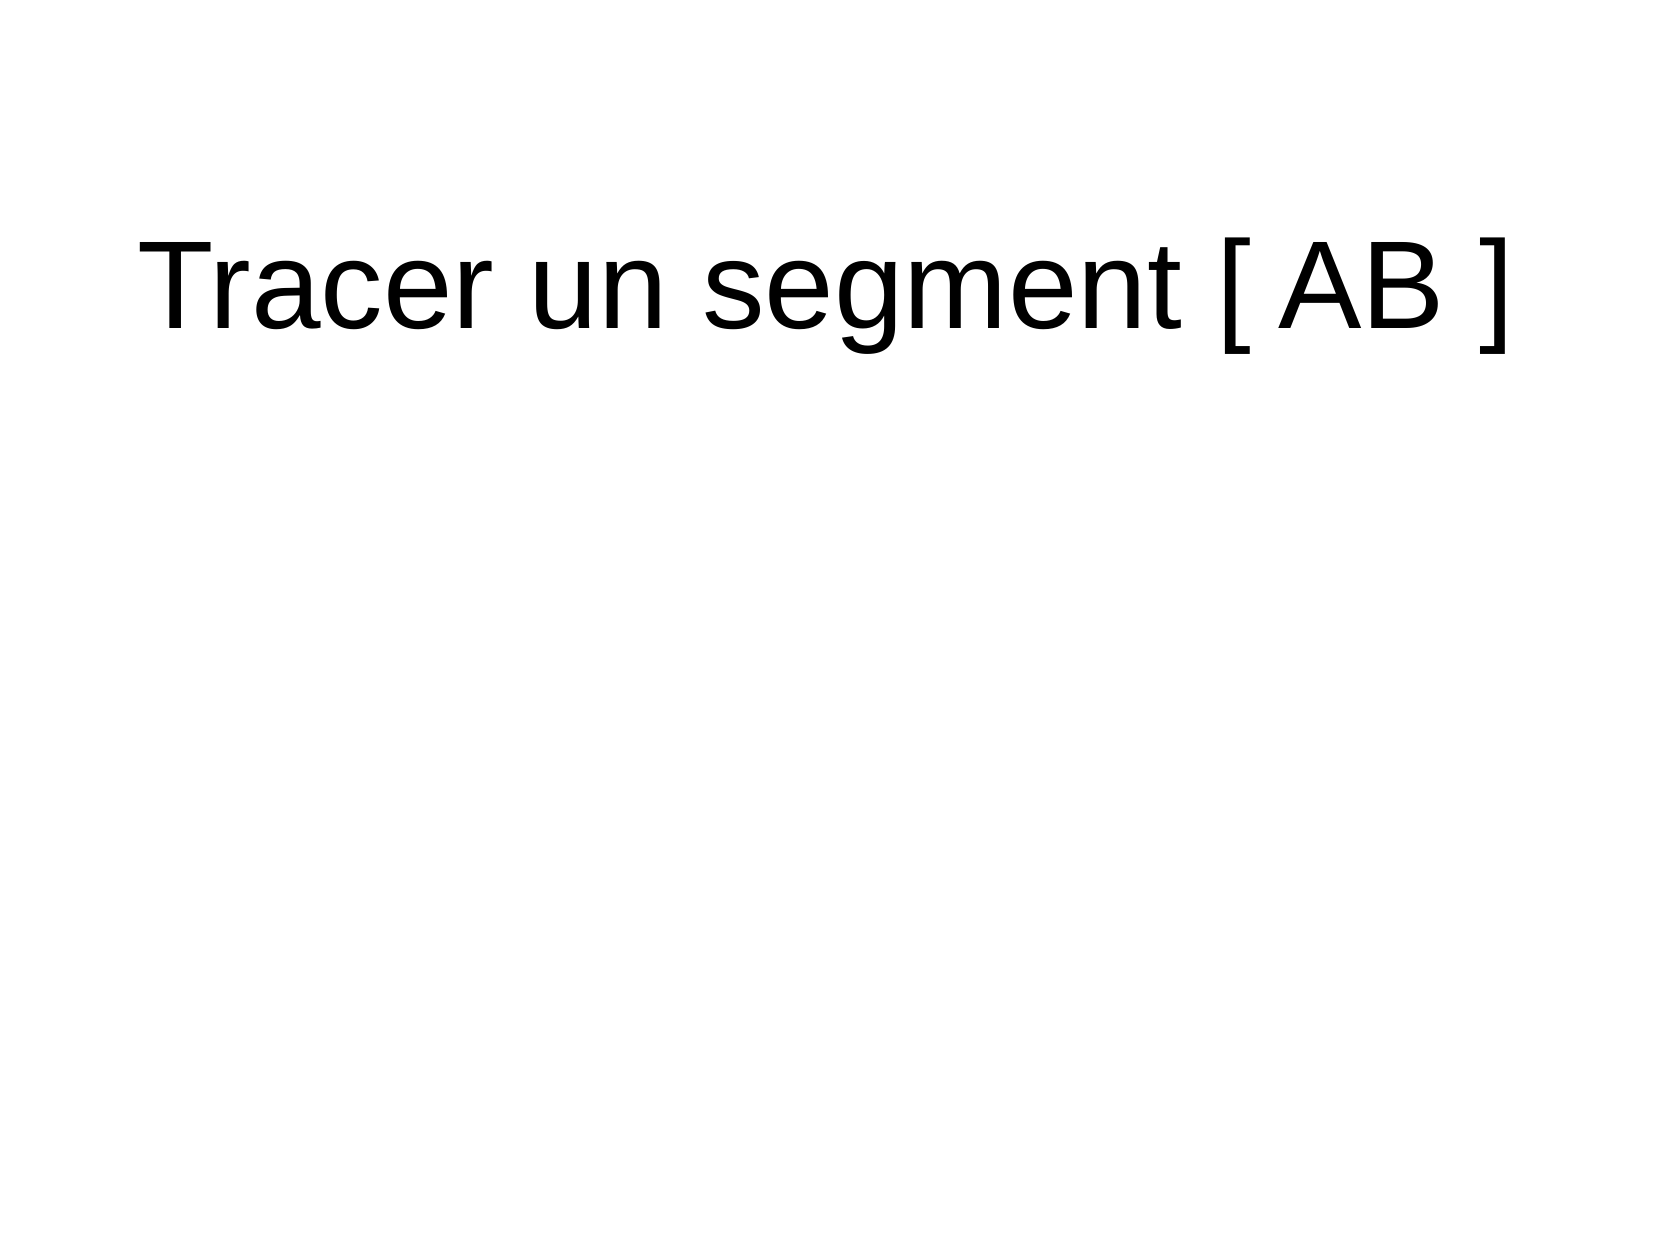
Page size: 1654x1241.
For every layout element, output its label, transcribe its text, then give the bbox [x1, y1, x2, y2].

subtitle Tracer un segment [ AB ] [82, 49, 1571, 521]
